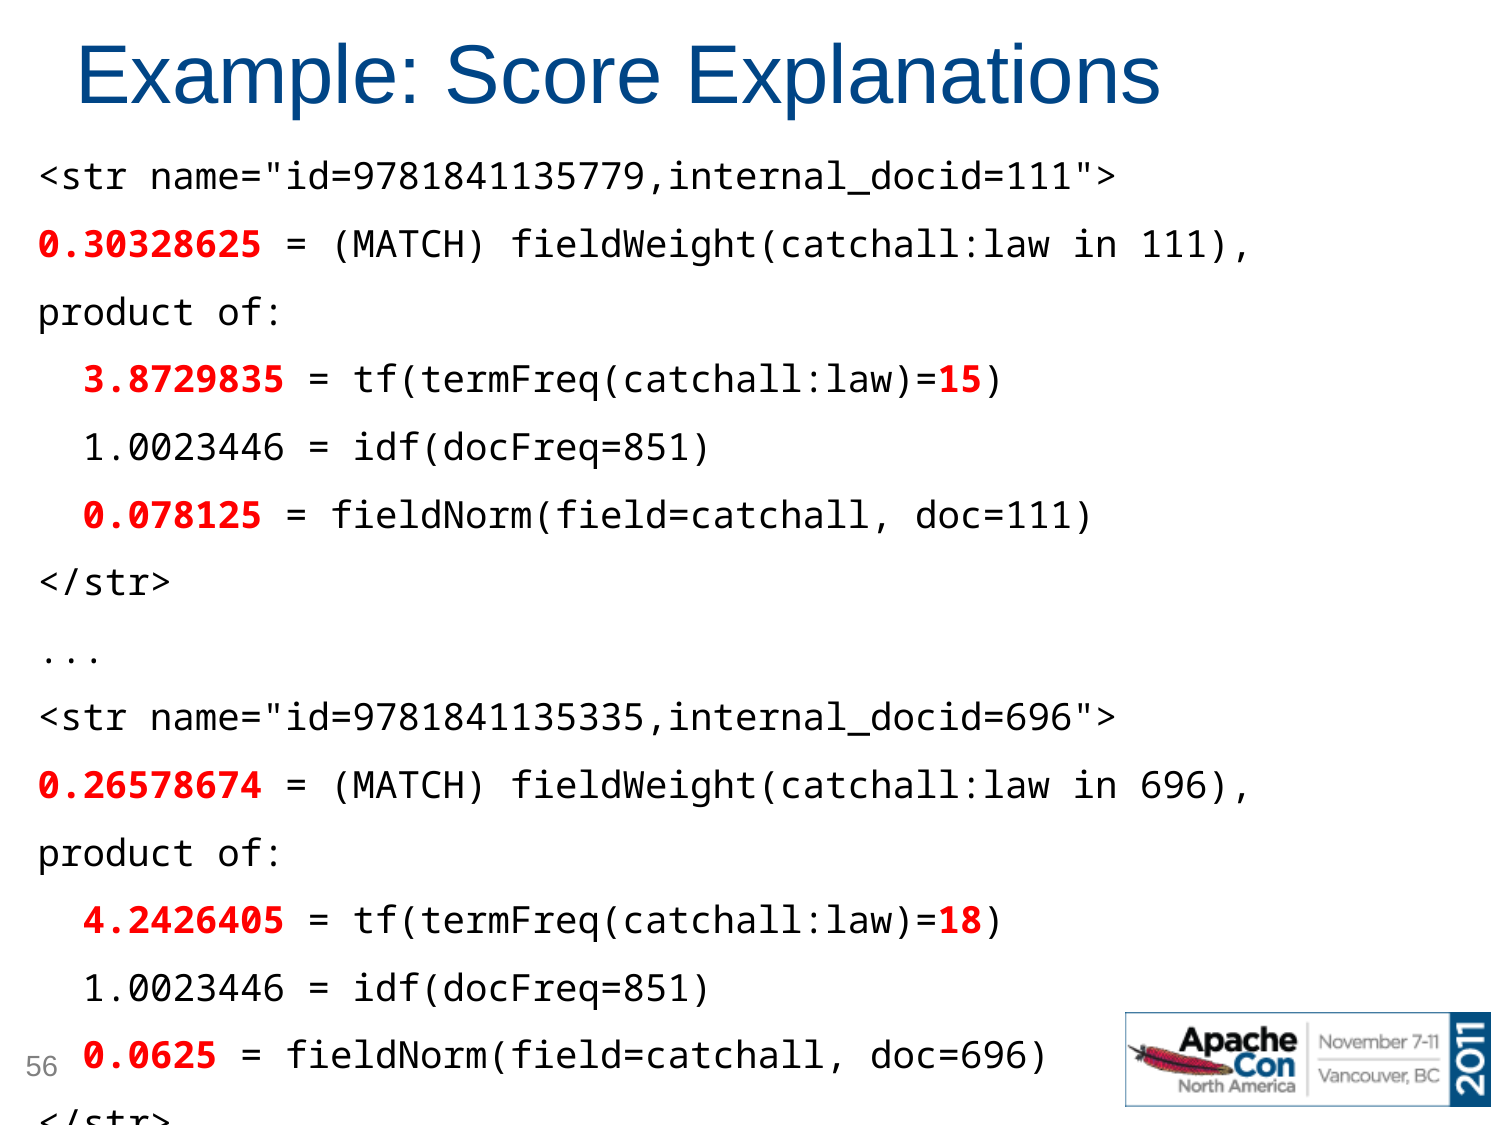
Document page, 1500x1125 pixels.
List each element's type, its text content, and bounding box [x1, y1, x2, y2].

list <str name="id=9781841135779,internal_docid=111"> 0.30328625 = (MATCH) fieldWeight(catchall:law in 111), product of: 3.8729835 = tf(termFreq(catchall:law)=15) 1.0023446 = idf(docFreq=851) 0.078125 = fieldNorm(field=catchall, doc=111) </str> ... <str name="id=9781841135335,internal_docid=696"> 0.26578674 = (MATCH) fieldWeight(catchall:law in 696), product of: 4.2426405 = tf(termFreq(catchall:law)=18) 1.0023446 = idf(docFreq=851) 0.0625 = fieldNorm(field=catchall, doc=696) </str> ... [37, 149, 1463, 1125]
picture [1463, 1012, 1491, 1107]
title Example: Score Explanations [75, 0, 1425, 149]
